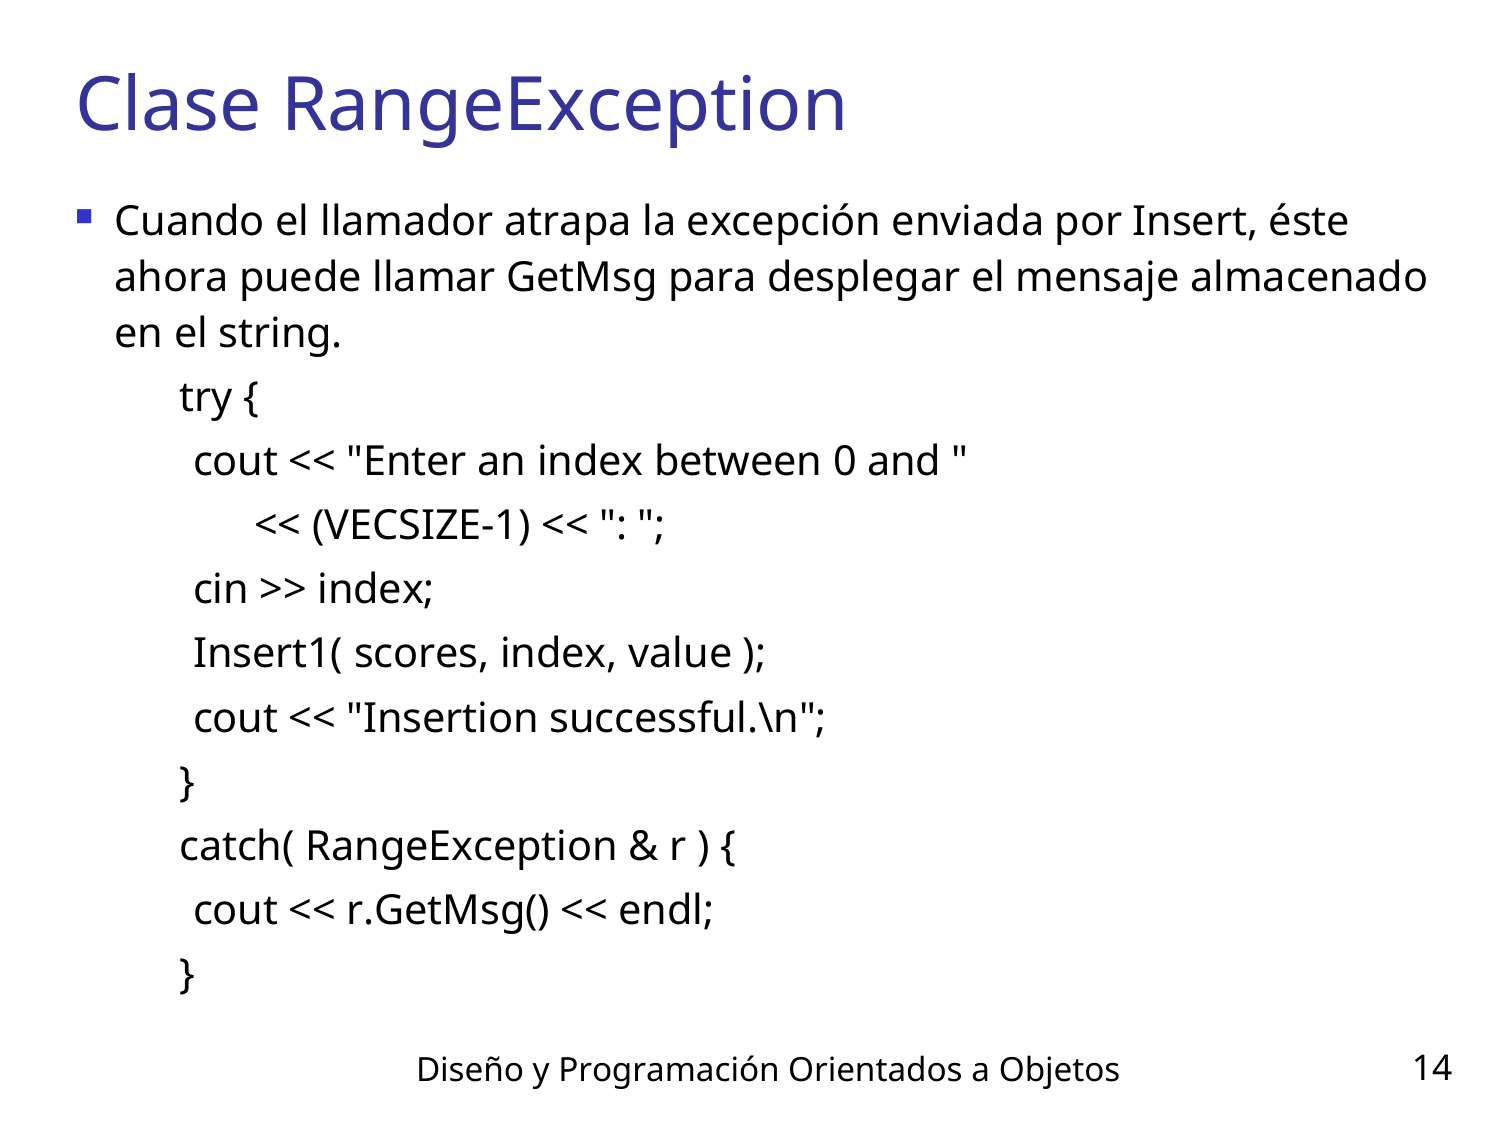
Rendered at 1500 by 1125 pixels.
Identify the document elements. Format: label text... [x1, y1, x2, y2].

title Clase RangeException [75, 19, 1466, 183]
list Cuando el llamador atrapa la excepción enviada por Insert, éste ahora puede llamar GetMsg para desplegar el mensaje almacenado en el string. try { cout << "Enter an index between 0 and " << (VECSIZE-1) << ": "; cin >> index; Insert1( scores, index, value ); cout << "Insertion successful.\n"; } catch( RangeException & r ) { cout << r.GetMsg() << endl; } [75, 191, 1463, 1013]
